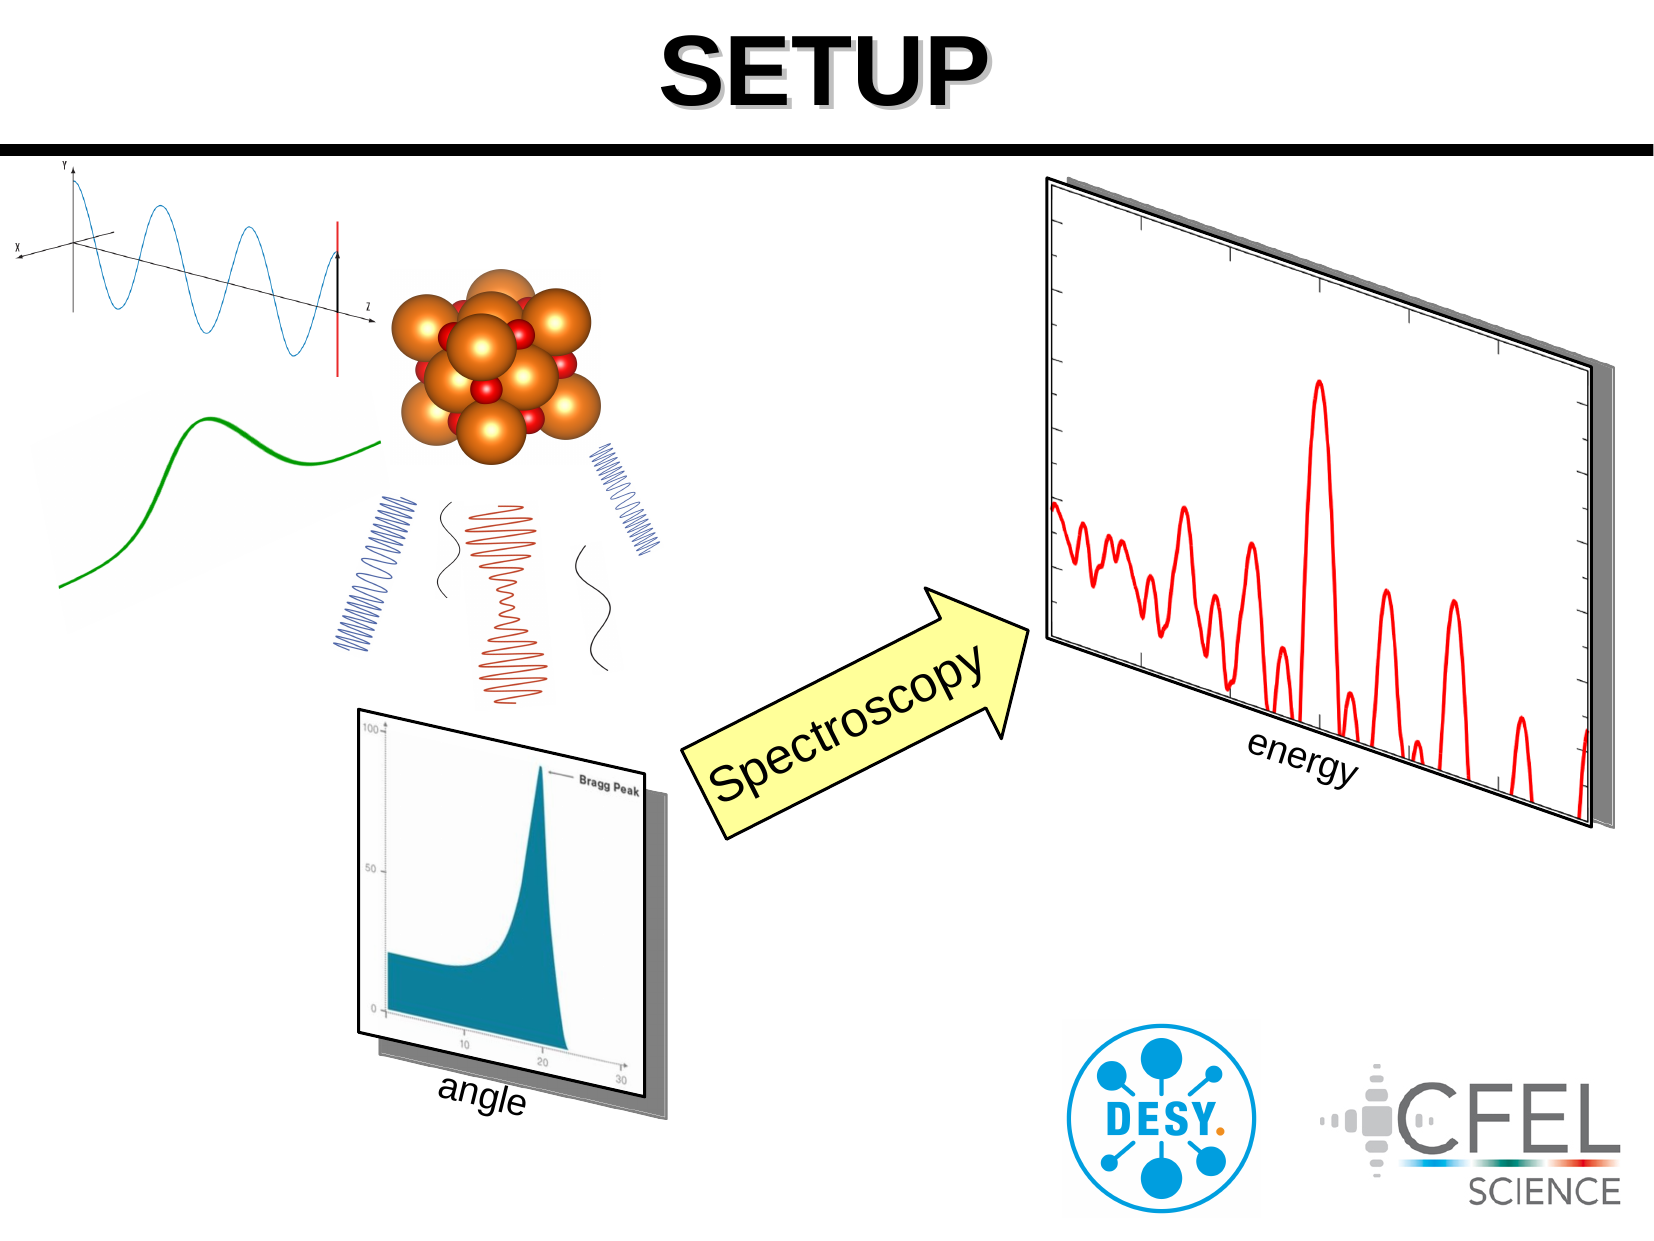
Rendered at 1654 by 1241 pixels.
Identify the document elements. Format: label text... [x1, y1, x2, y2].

text_box angle [382, 1043, 586, 1146]
picture [435, 500, 556, 711]
text_box energy [1201, 699, 1405, 815]
text_box Spectroscopy [681, 587, 1029, 840]
picture [570, 542, 624, 676]
picture [15, 156, 420, 661]
picture [1320, 1064, 1621, 1213]
picture [1048, 179, 1591, 826]
picture [1062, 1019, 1261, 1218]
title SETUP [0, 0, 1654, 151]
picture [360, 711, 644, 1096]
picture [390, 269, 664, 560]
